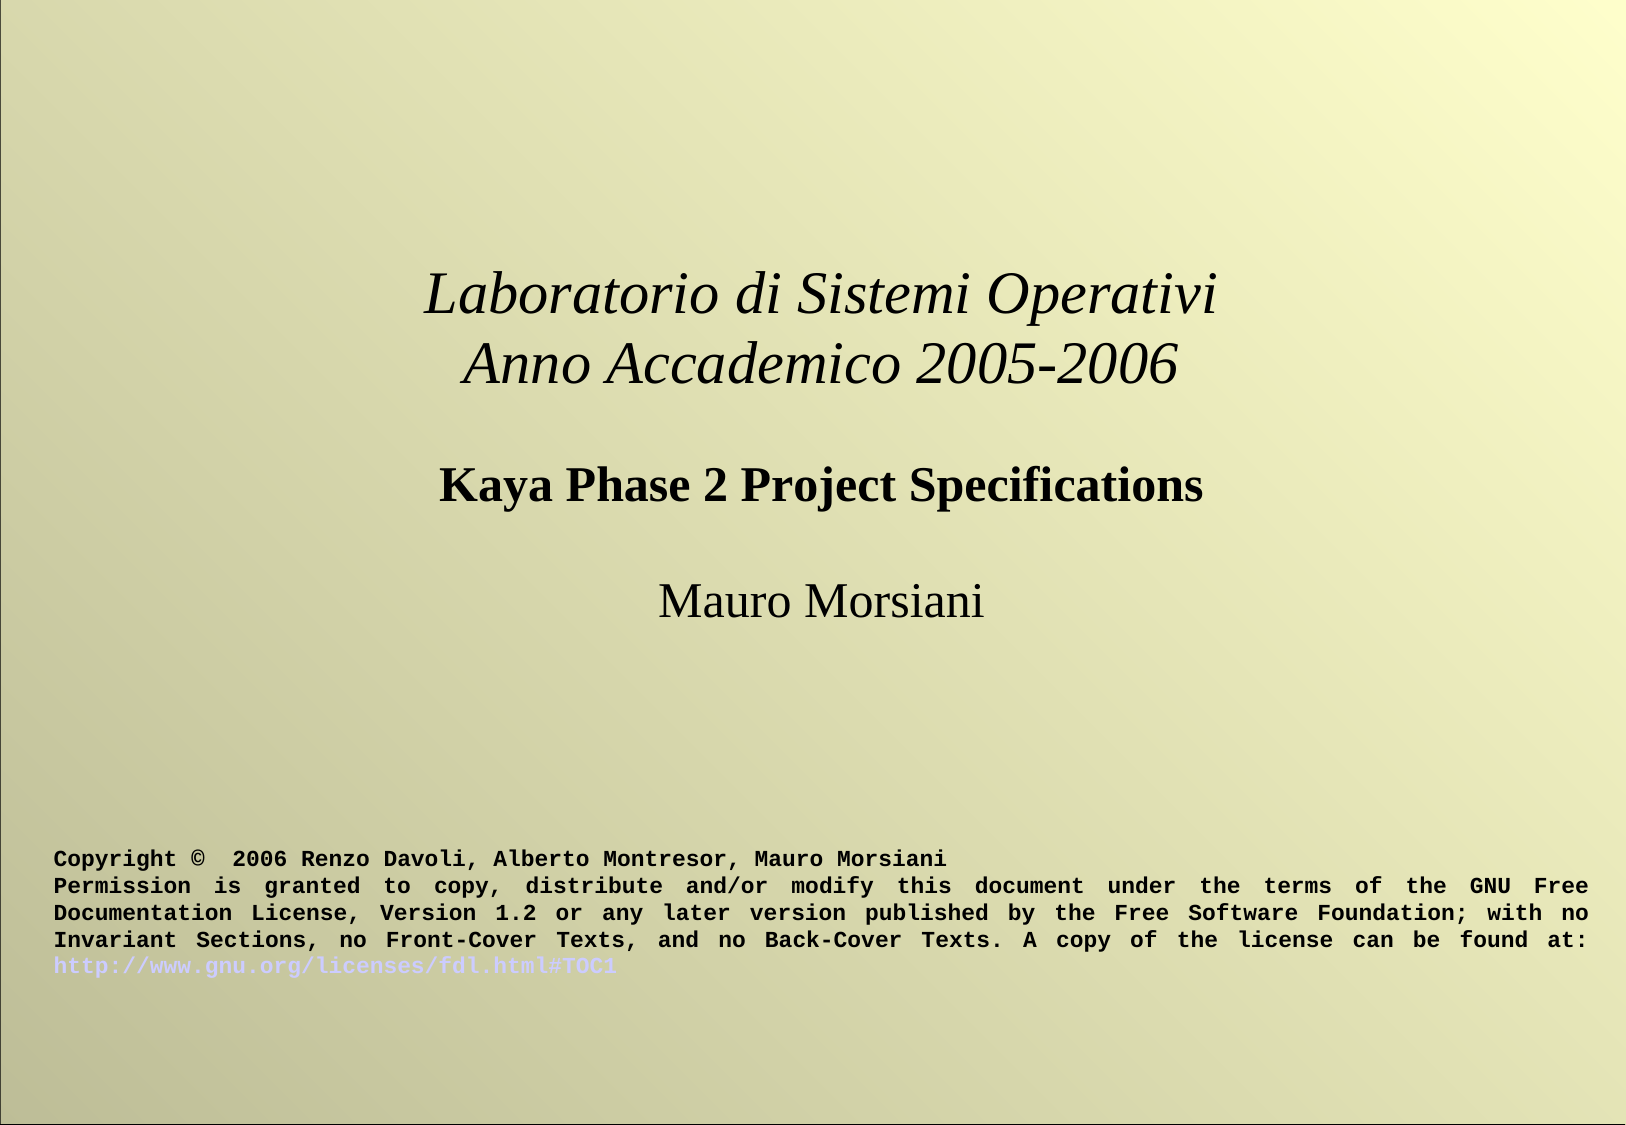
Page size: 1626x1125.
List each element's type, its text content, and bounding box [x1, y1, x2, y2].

text_box [0, 0, 1626, 1125]
text_box Laboratorio di Sistemi Operativi Anno Accademico 2005-2006 Kaya Phase 2 Project Specifications Mauro Morsiani Copyright © 2006 Renzo Davoli, Alberto Montresor, Mauro Morsiani Permission is granted to copy, distribute and/or modify this document under the terms of the GNU Free Documentation License, Version 1.2 or any later version published by the Free Software Foundation; with no Invariant Sections, no Front-Cover Texts, and no Back-Cover Texts. A copy of the license can be found at: http://www.gnu.org/licenses/fdl.html#TOC1 [53, 48, 1590, 1009]
